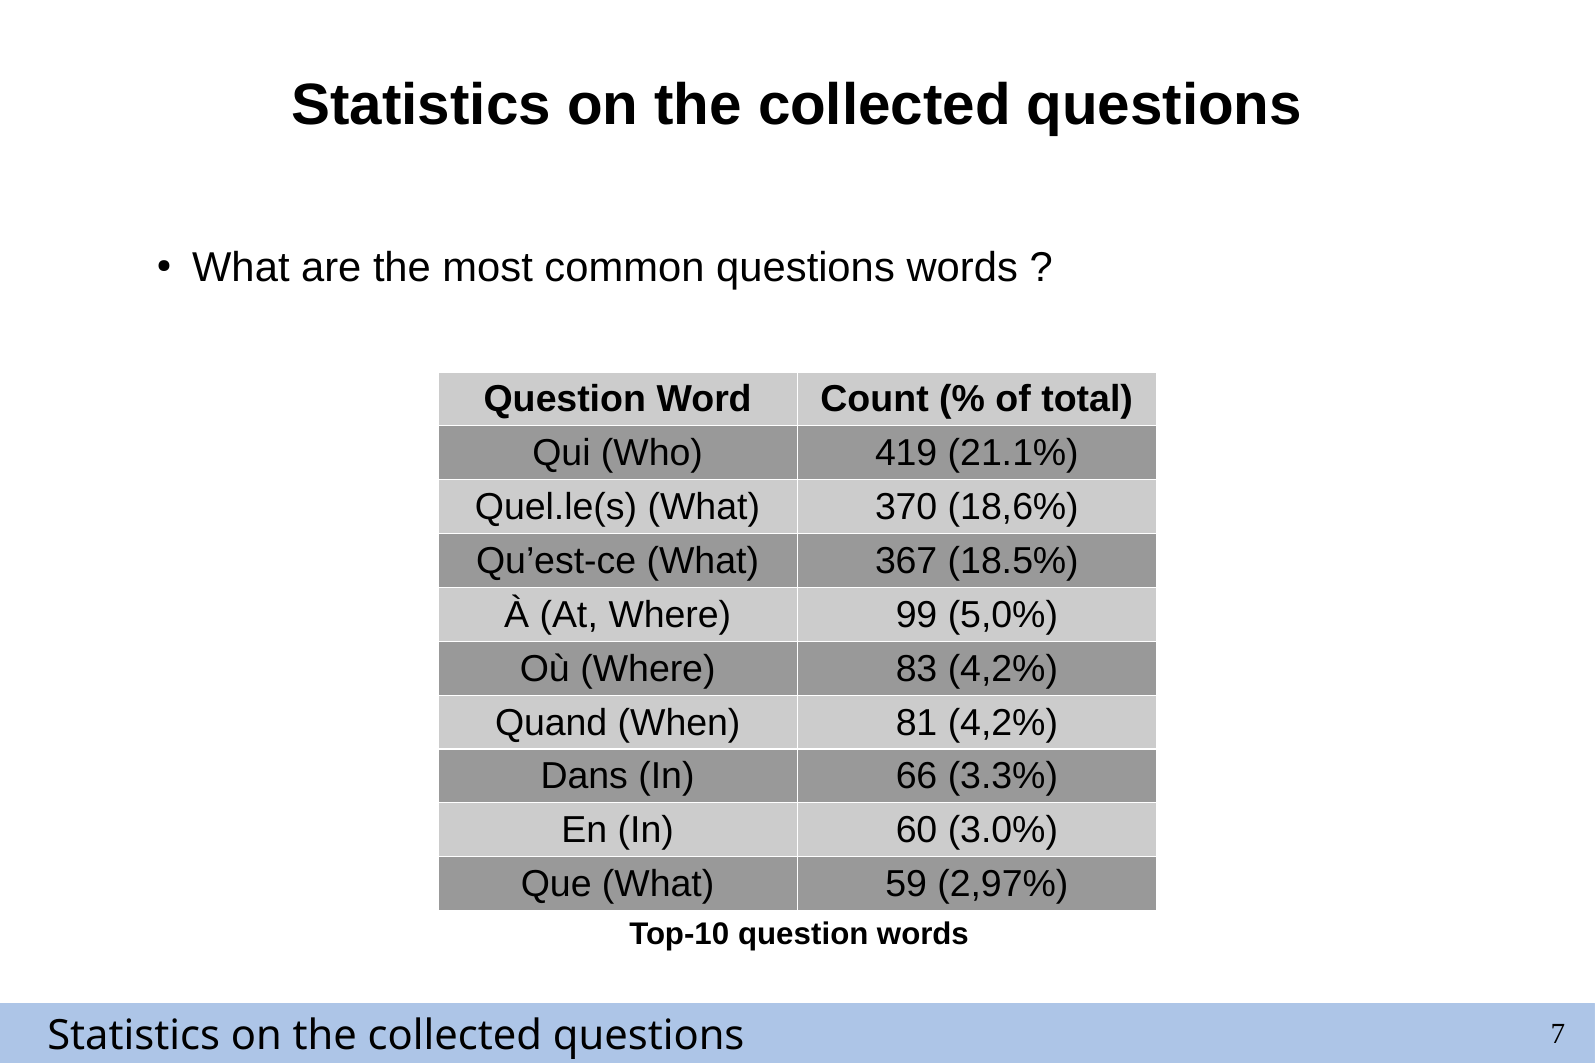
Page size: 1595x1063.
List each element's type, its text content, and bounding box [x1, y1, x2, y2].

text_box What are the most common questions words ? [141, 236, 1593, 345]
table_cell Qu’est-ce (What) [439, 534, 797, 587]
table_cell 419 (21.1%) [798, 426, 1156, 479]
table_cell 59 (2,97%) [798, 857, 1156, 908]
table_cell Où (Where) [439, 642, 797, 695]
title Statistics on the collected questions [79, 59, 1515, 144]
table_cell 81 (4,2%) [798, 696, 1156, 748]
table_cell 60 (3.0%) [798, 803, 1156, 856]
table_cell Quel.le(s) (What) [439, 480, 797, 533]
table_cell 99 (5,0%) [798, 588, 1156, 641]
table_header Count (% of total) [798, 373, 1156, 425]
table_cell Qui (Who) [439, 426, 797, 479]
table_cell 83 (4,2%) [798, 642, 1156, 695]
text_box Top-10 question words [441, 908, 1158, 981]
table_cell À (At, Where) [439, 588, 797, 641]
table_cell Dans (In) [439, 750, 797, 802]
table_cell 367 (18.5%) [798, 534, 1156, 587]
table_cell 66 (3.3%) [798, 750, 1156, 802]
table_cell En (In) [439, 803, 797, 856]
title Statistics on the collected questions [47, 980, 1483, 1063]
table_cell Que (What) [439, 857, 797, 910]
table_cell Quand (When) [439, 696, 797, 748]
table_header Question Word [439, 373, 797, 425]
table_cell 370 (18,6%) [798, 480, 1156, 533]
